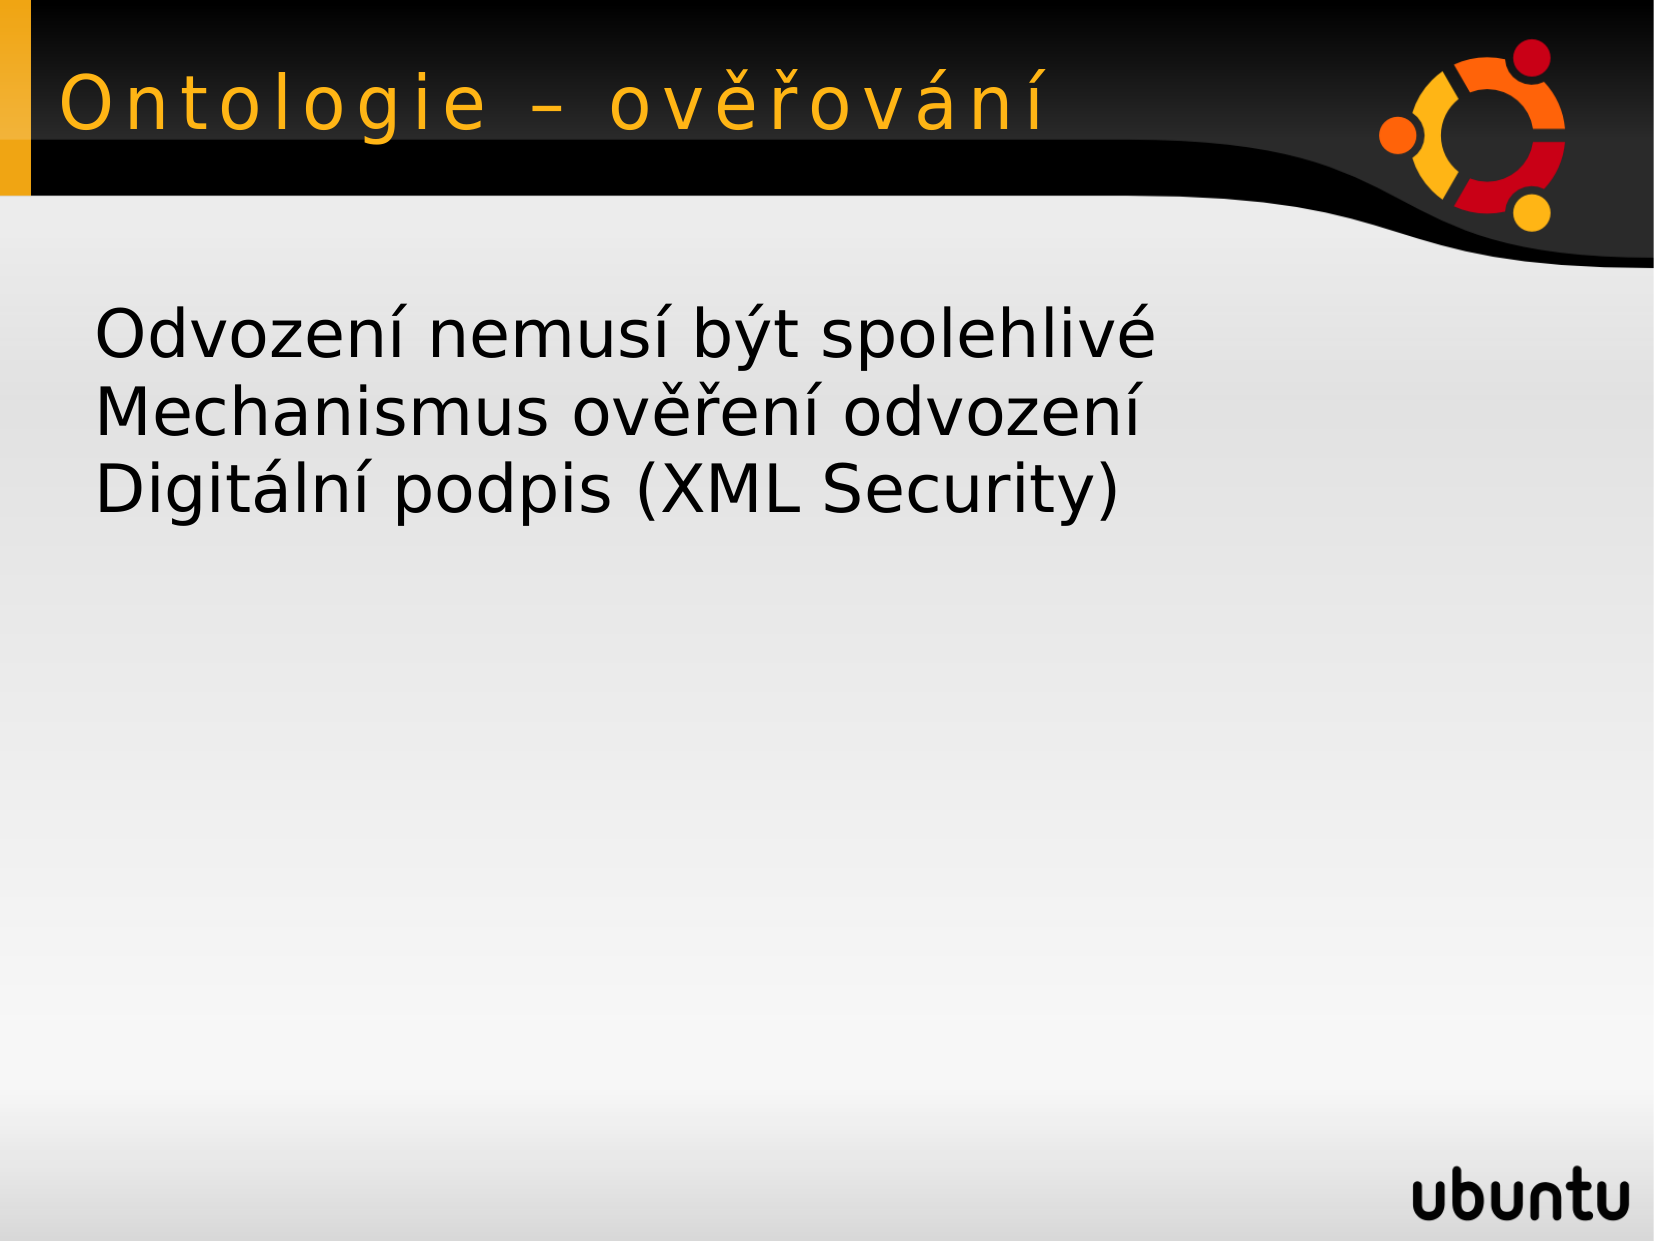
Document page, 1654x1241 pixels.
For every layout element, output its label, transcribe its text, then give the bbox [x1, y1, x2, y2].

list Odvození nemusí být spolehlivé Mechanismus ověření odvození Digitální podpis (XML Security) [76, 295, 1565, 1114]
picture [0, 0, 1654, 1241]
title Ontologie – ověřování [59, 29, 1270, 178]
